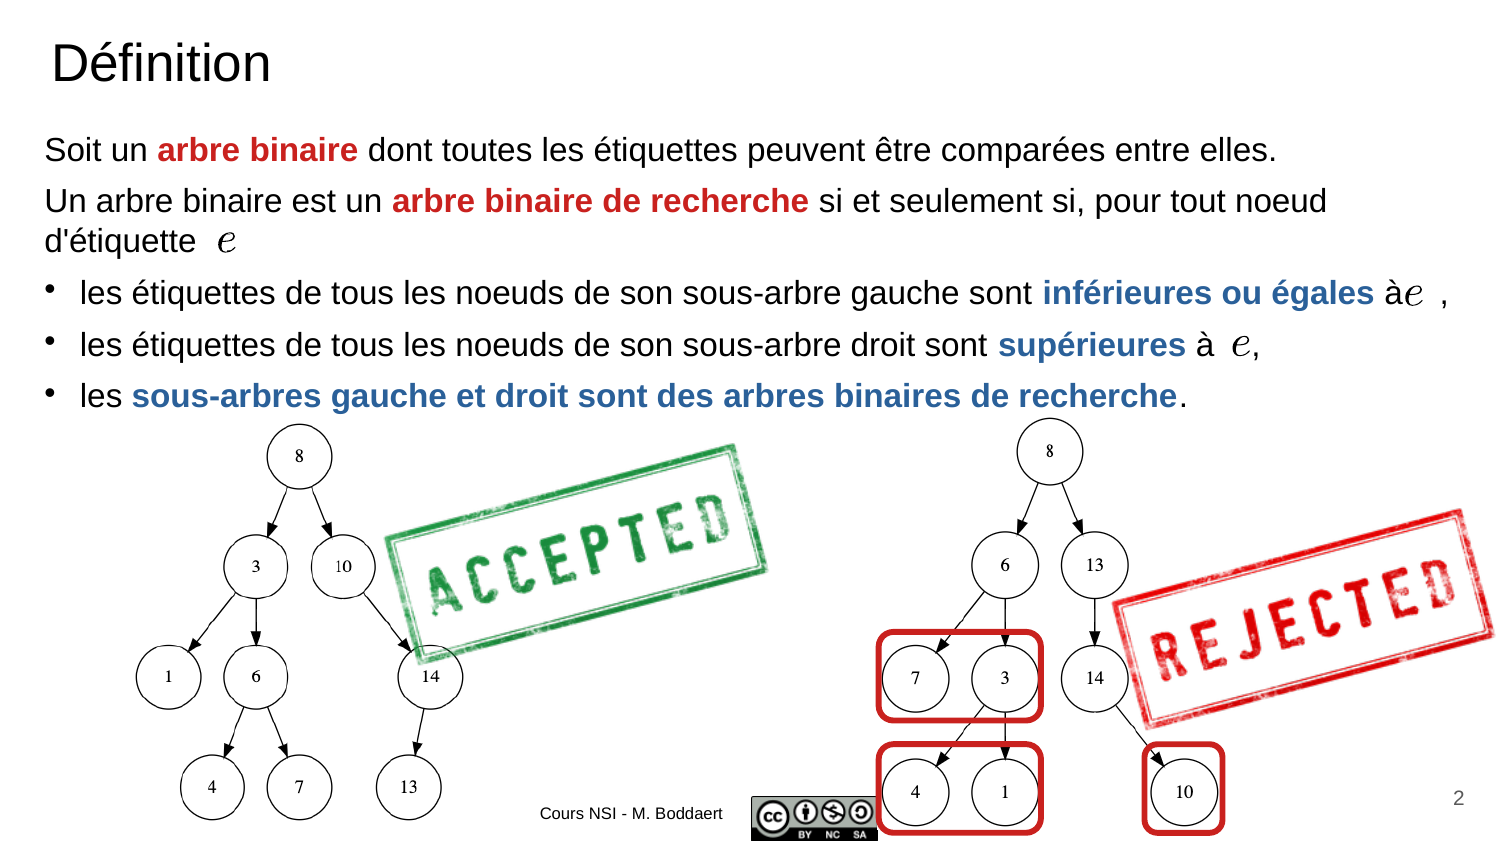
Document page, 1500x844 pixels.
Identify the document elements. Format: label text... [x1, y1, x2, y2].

picture [1148, 748, 1219, 829]
text_box [1405, 285, 1423, 306]
text_box [218, 232, 236, 253]
picture [877, 413, 1500, 830]
picture [131, 419, 785, 824]
text_box [1232, 335, 1250, 357]
picture [751, 796, 879, 841]
slide_number <numéro> [1389, 764, 1480, 830]
title Définition [51, 13, 1449, 108]
text_box Soit un arbre binaire dont toutes les étiquettes peuvent être comparées entre elles. Un arbre binaire est un arbre binaire de recherche si et seulement si, pour tout noeud d'étiquette : les étiquettes de tous les noeuds de son sous-arbre gauche sont inférieures ou égales à , les étiquettes de tous les noeuds de son sous-arbre droit sont supérieures à , les sous-arbres gauche et droit sont des arbres binaires de recherche. [29, 120, 1477, 207]
picture [882, 635, 1037, 717]
picture [882, 748, 1038, 829]
